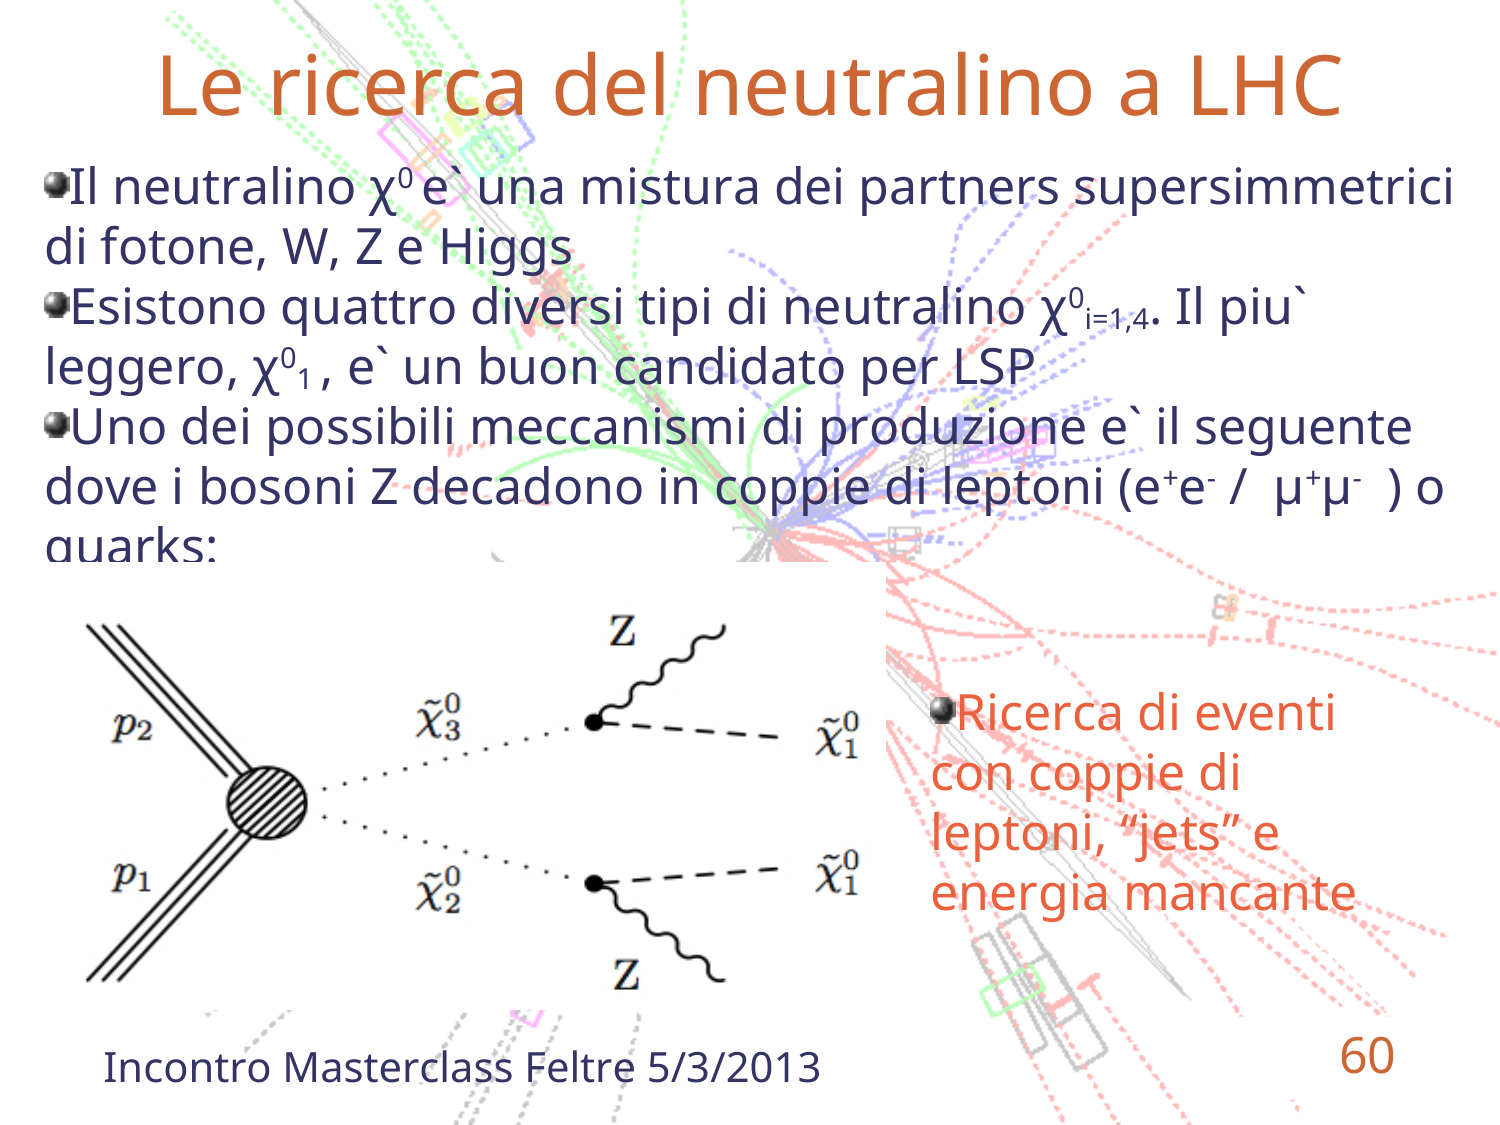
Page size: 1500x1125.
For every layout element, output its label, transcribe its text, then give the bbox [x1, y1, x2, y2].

picture [0, 0, 1500, 1125]
title Le ricerca del neutralino a LHC [37, 19, 1463, 147]
text_box Il neutralino χ0 e` una mistura dei partners supersimmetrici di fotone, W, Z e Higgs Esistono quattro diversi tipi di neutralino χ0i=1,4. Il piu` leggero, χ01 , e` un buon candidato per LSP Uno dei possibili meccanismi di produzione e` il seguente dove i bosoni Z decadono in coppie di leptoni (e+e- / μ+μ- ) o quarks: [29, 147, 1477, 557]
text_box Ricerca di eventi con coppie di leptoni, “jets” e energia mancante [915, 673, 1447, 929]
